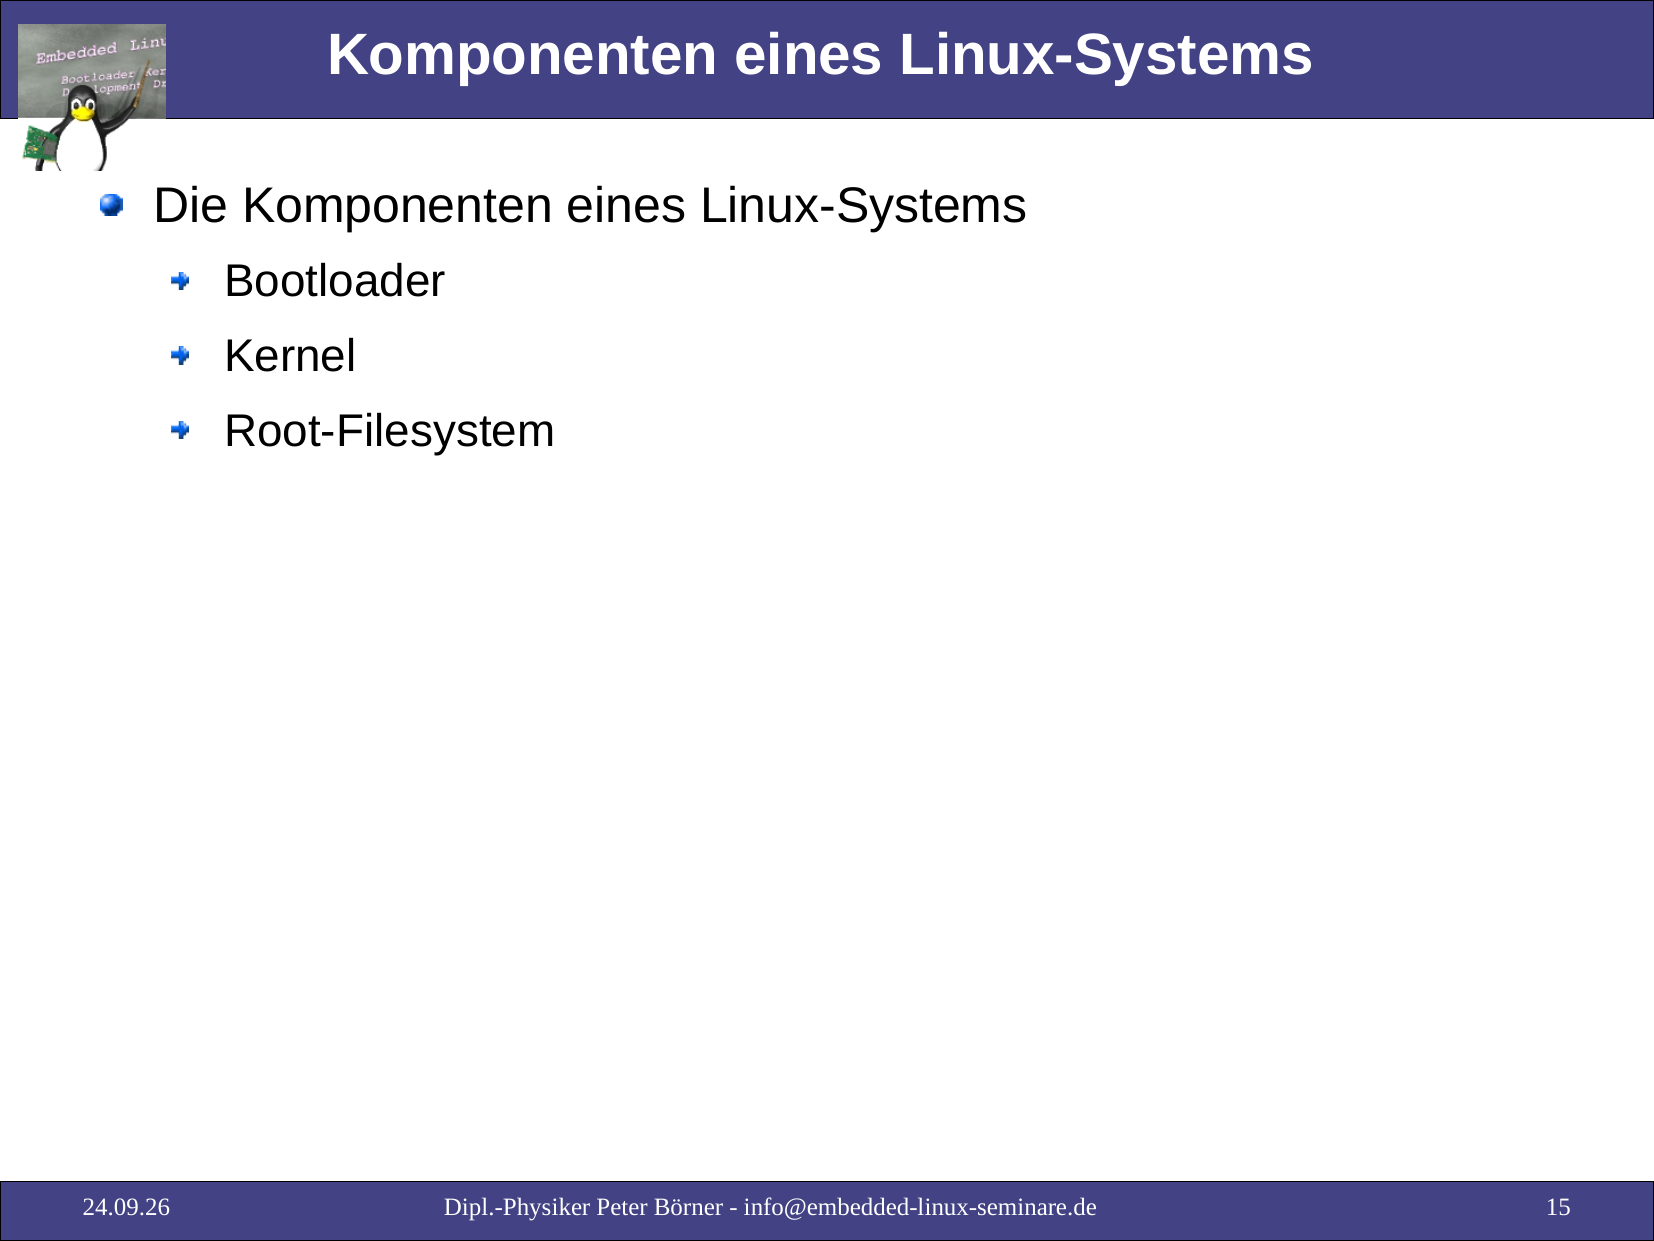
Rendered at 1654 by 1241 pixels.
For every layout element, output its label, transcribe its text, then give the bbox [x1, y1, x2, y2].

list Die Komponenten eines Linux-Systems Bootloader Kernel Root-Filesystem [82, 177, 1571, 1149]
picture [18, 24, 166, 171]
title Komponenten eines Linux-Systems [76, 19, 1565, 89]
